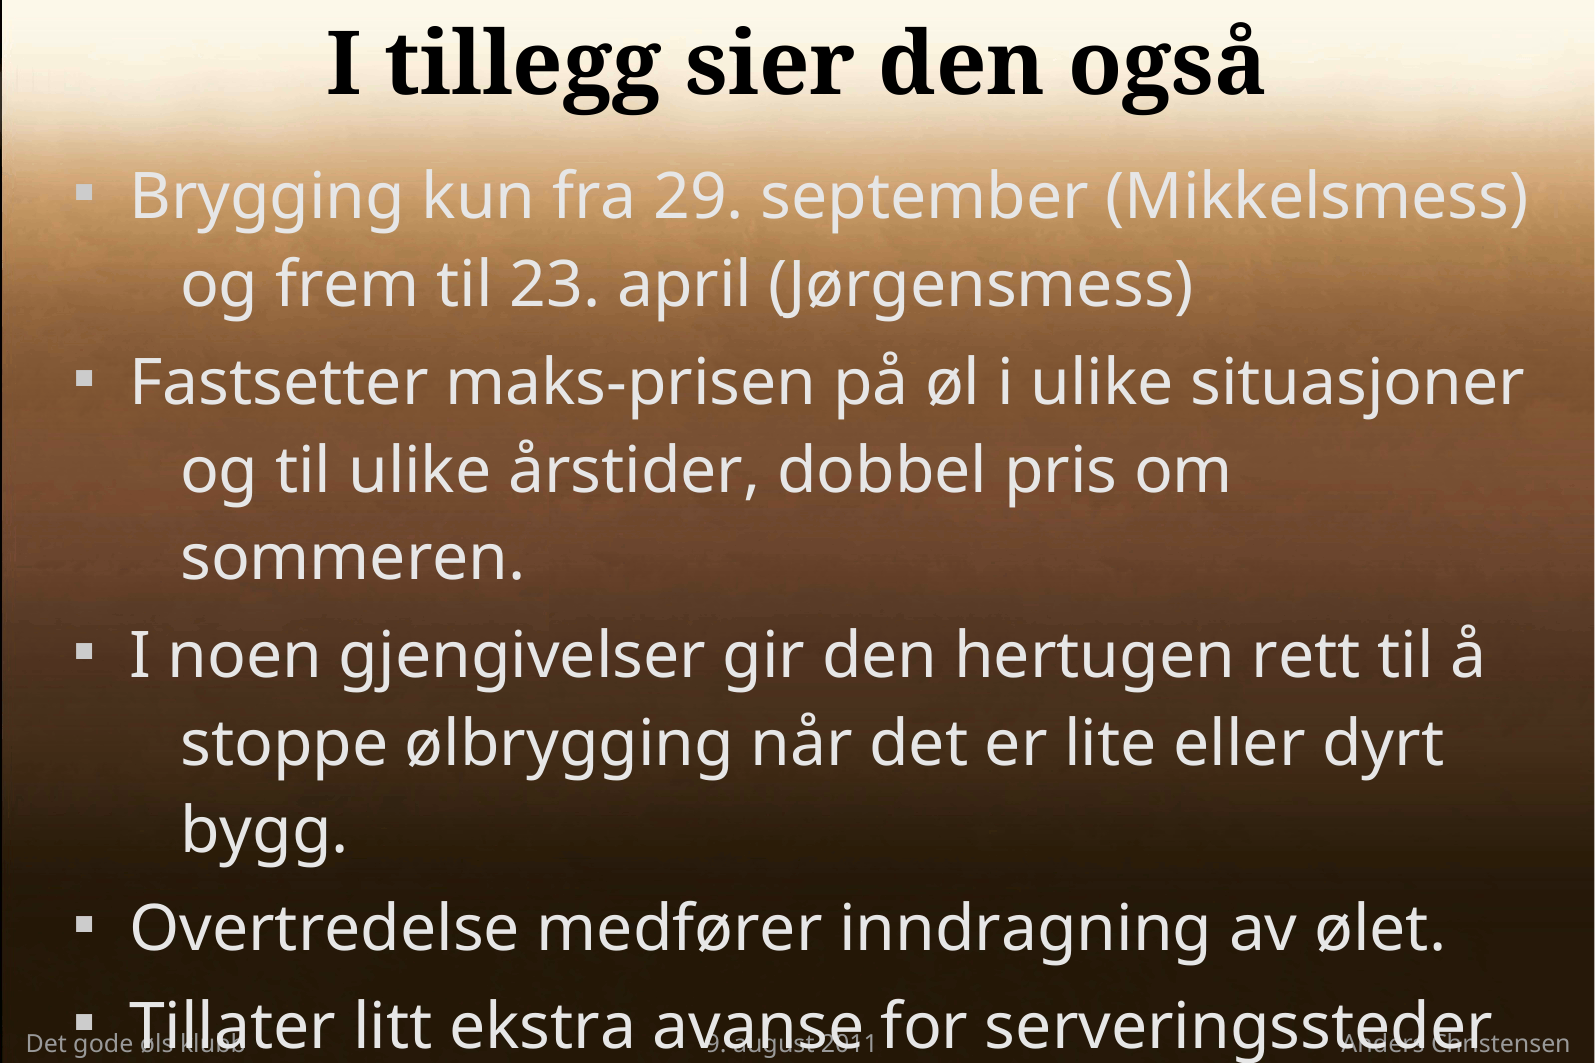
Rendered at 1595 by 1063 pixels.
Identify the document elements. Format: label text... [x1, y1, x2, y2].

picture [1239, 1018, 1259, 1044]
list Brygging kun fra 29. september (Mikkelsmess) og frem til 23. april (Jørgensmess) Fastsetter maks-prisen på øl i ulike situasjoner og til ulike årstider, dobbel pris om sommeren. I noen gjengivelser gir den hertugen rett til å stoppe ølbrygging når det er lite eller dyrt bygg. Overtredelse medfører inndragning av ølet. Tillater litt ekstra avanse for serveringssteder som ikke selv brygger, men kjøper øl [41, 150, 1544, 945]
title I tillegg sier den også [79, 0, 1515, 150]
picture [0, 0, 1595, 1063]
